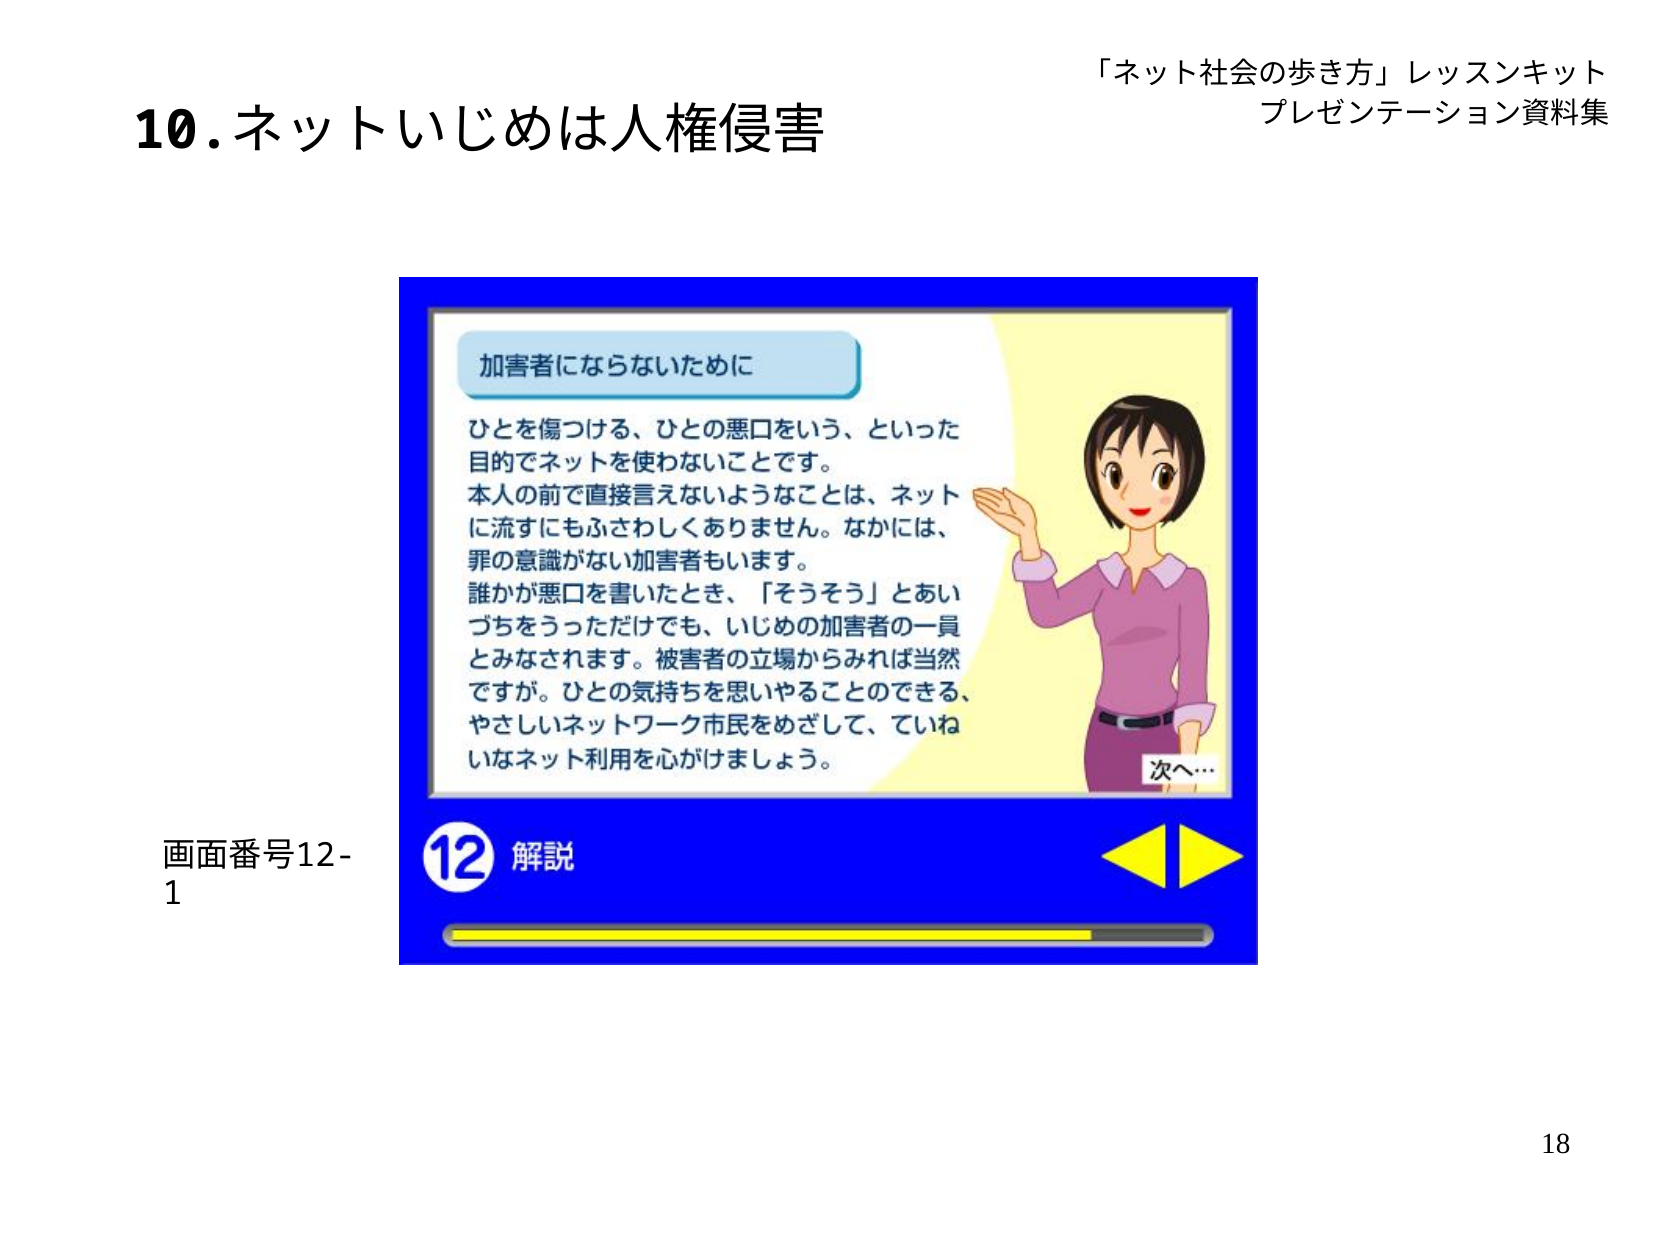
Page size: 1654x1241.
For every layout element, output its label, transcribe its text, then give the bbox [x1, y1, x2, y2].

picture [399, 277, 1258, 965]
text_box 「ネット社会の歩き方」レッスンキット プレゼンテーション資料集 [1062, 44, 1625, 139]
text_box 画面番号12-1 [147, 826, 384, 920]
text_box 10.ネットいじめは人権侵害 [118, 88, 1093, 169]
